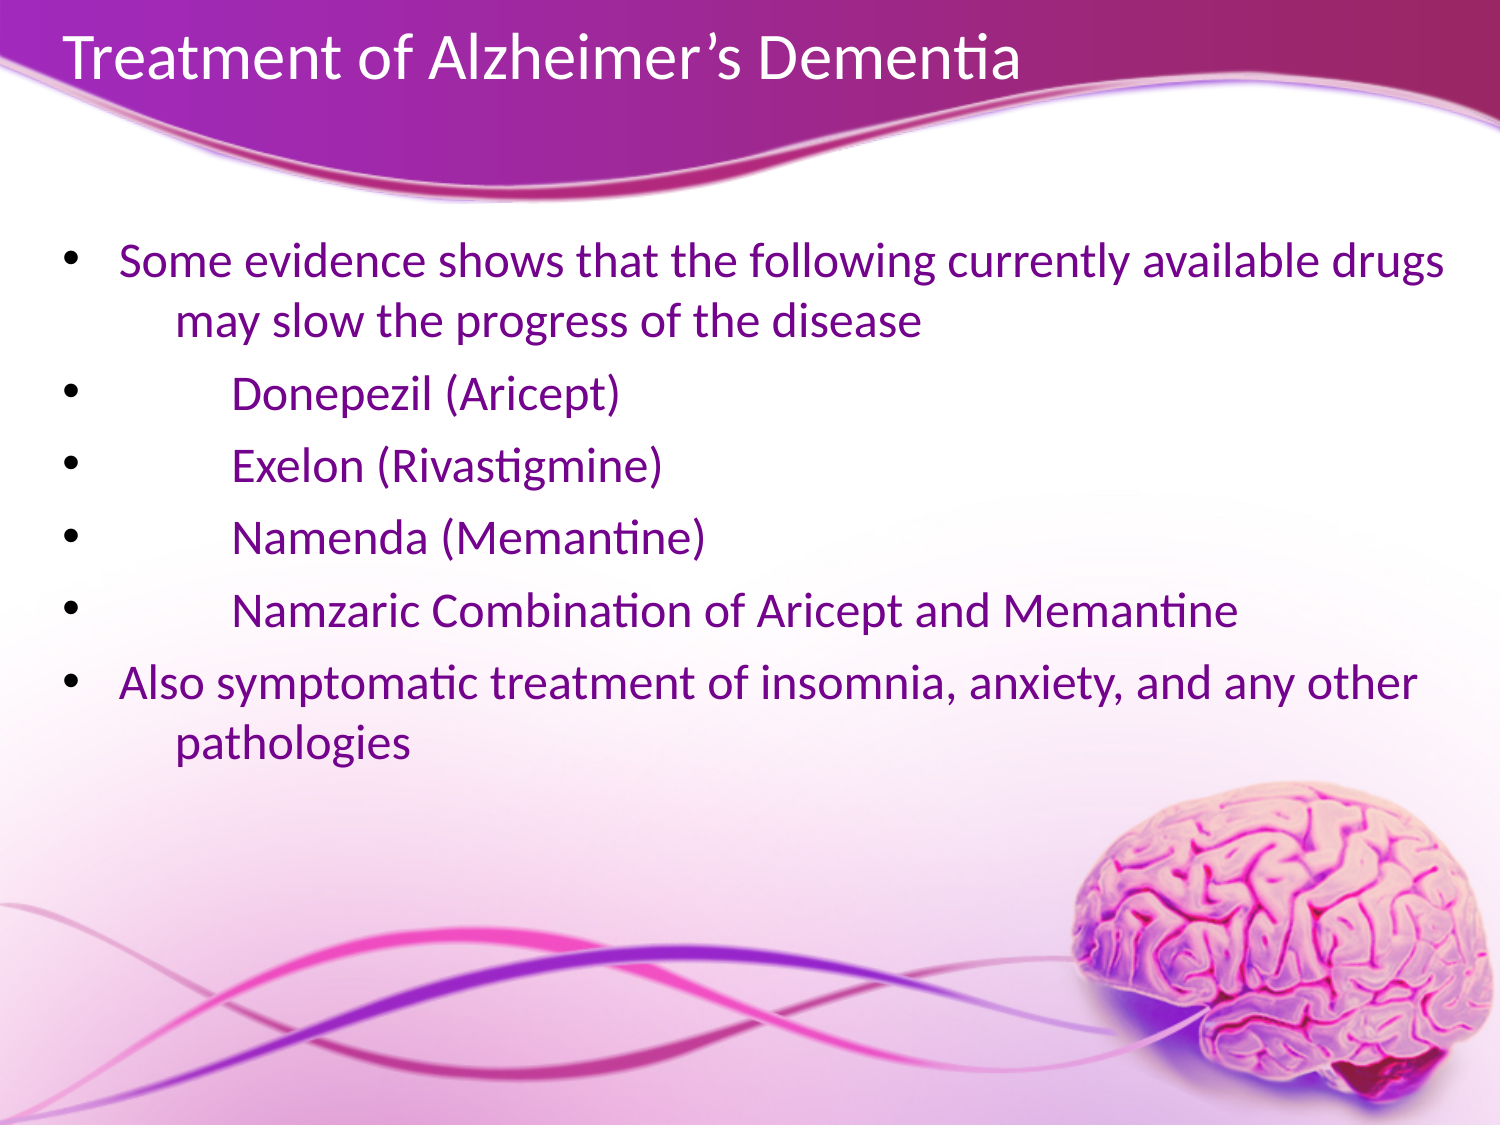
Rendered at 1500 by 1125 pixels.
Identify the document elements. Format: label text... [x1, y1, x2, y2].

list Some evidence shows that the following currently available drugs may slow the progress of the disease Donepezil (Aricept) Exelon (Rivastigmine) Namenda (Memantine) Namzaric Combination of Aricept and Memantine Also symptomatic treatment of insomnia, anxiety, and any other pathologies [47, 219, 1471, 1005]
title Treatment of Alzheimer’s Dementia [47, 5, 1471, 79]
